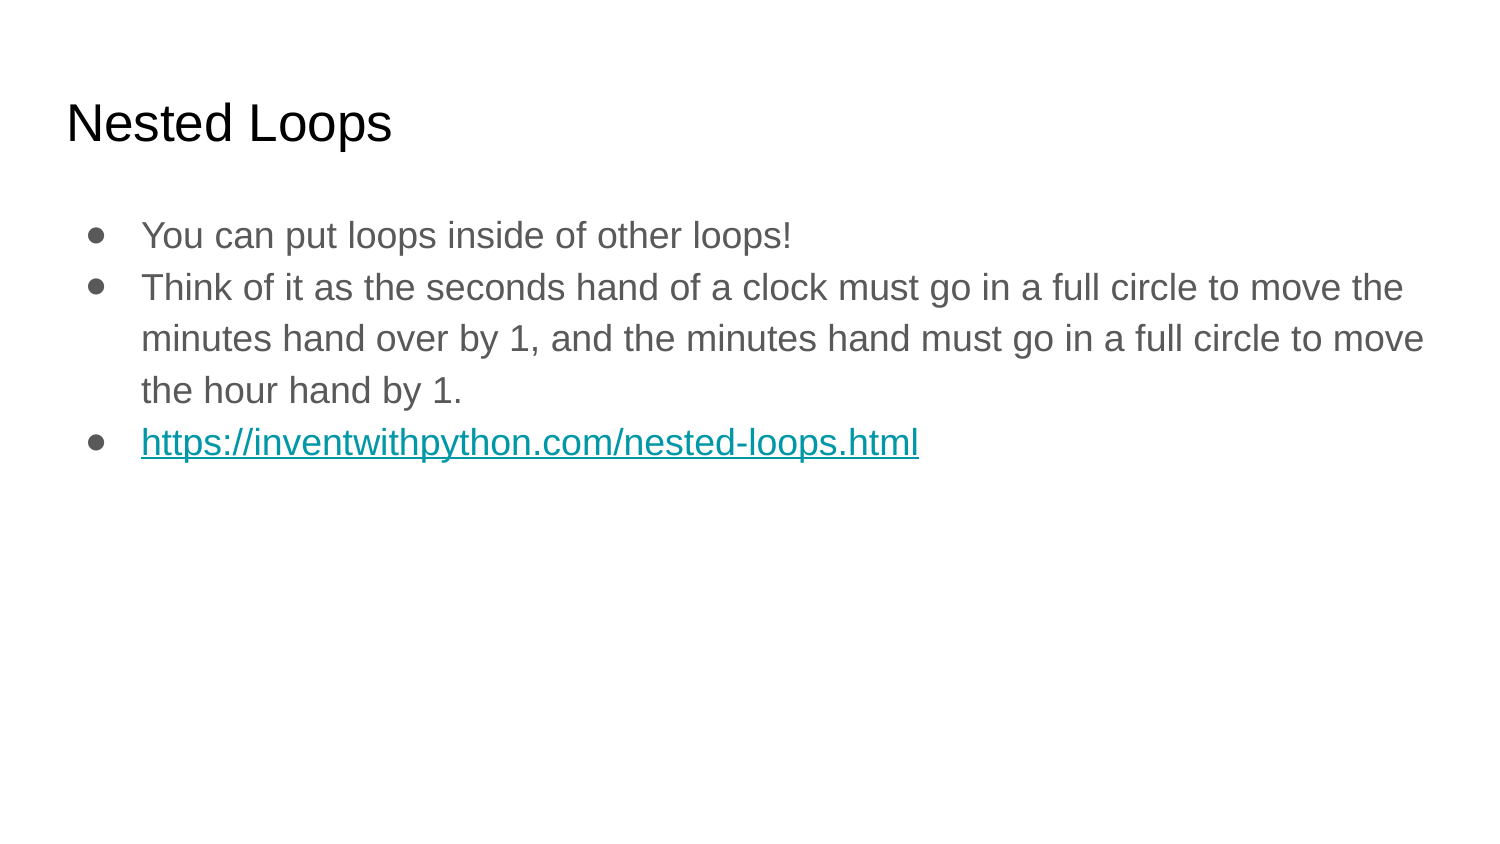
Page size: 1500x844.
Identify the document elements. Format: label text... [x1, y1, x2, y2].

title Nested Loops [51, 72, 1449, 167]
list You can put loops inside of other loops! Think of it as the seconds hand of a clock must go in a full circle to move the minutes hand over by 1, and the minutes hand must go in a full circle to move the hour hand by 1. https://inventwithpython.com/nested-loops.html [51, 189, 1449, 750]
